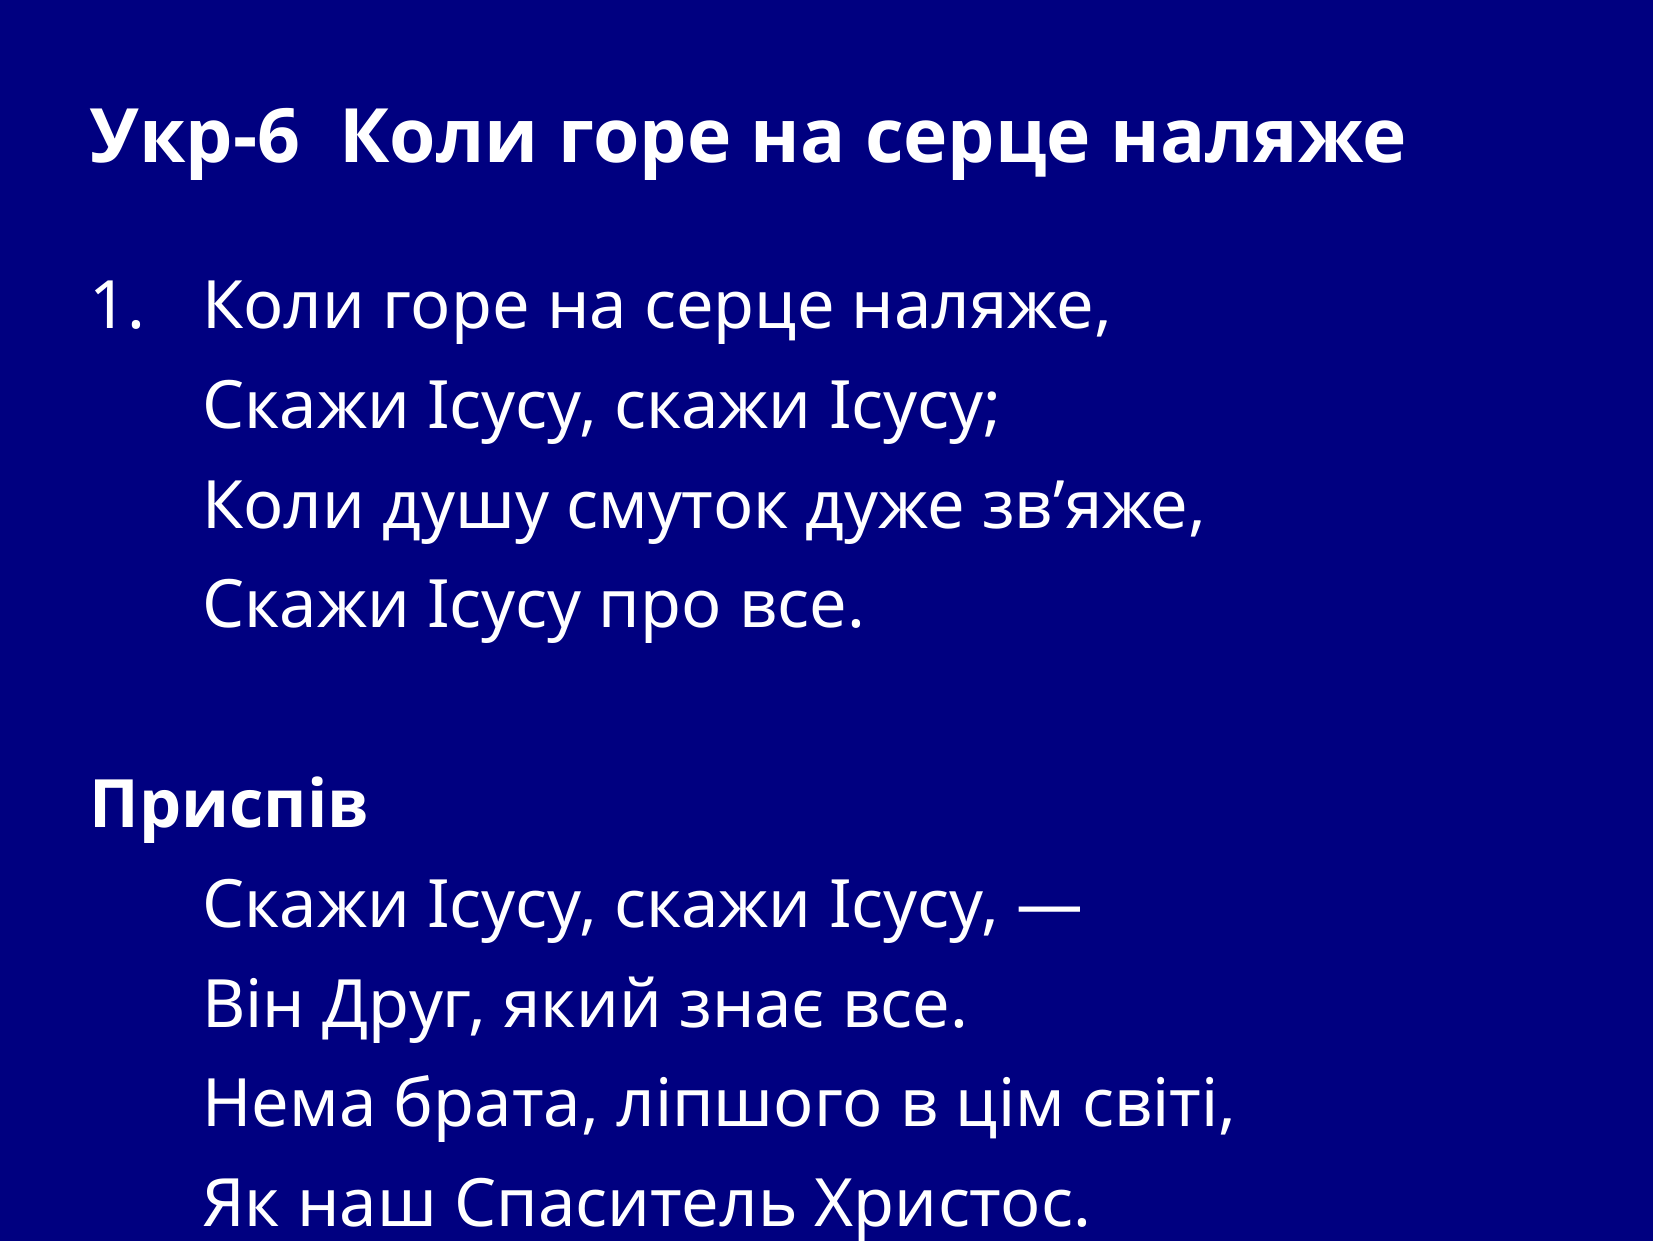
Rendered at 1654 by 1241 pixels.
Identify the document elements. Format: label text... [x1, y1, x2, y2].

text_box 1. Коли горе на серце наляже, Скажи Ісусу, скажи Ісусу; Коли душу смуток дуже зв’яже, Скажи Ісусу про все. Приспів Скажи Ісусу, скажи Ісусу, ― Він Друг, який знає все. Нема брата, ліпшого в цім світі, Як наш Спаситель Христос. [75, 188, 1576, 1163]
text_box Укр-6 Коли горе на серце наляже [75, 75, 1651, 188]
